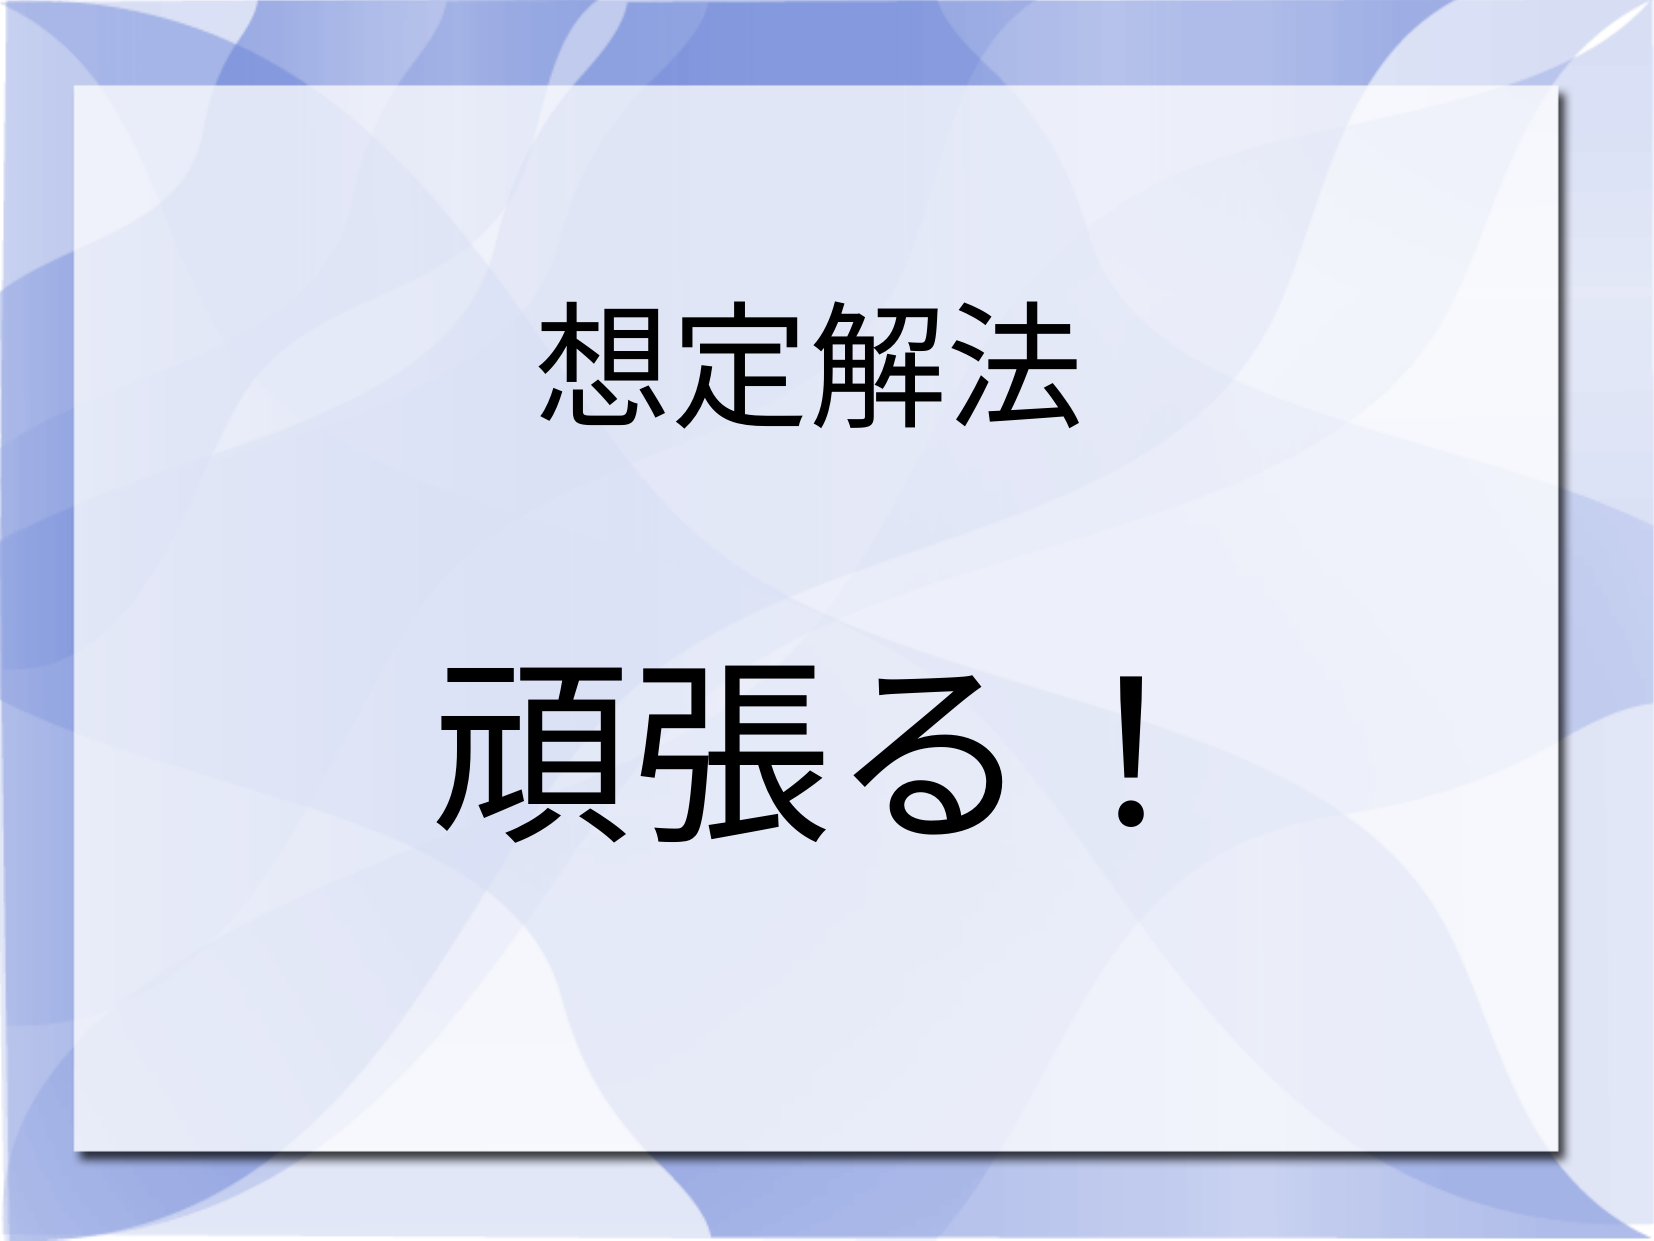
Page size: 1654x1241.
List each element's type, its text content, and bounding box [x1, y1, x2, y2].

picture [0, 0, 1654, 1241]
list 頑張る！ [129, 594, 1489, 1241]
title 想定解法 [82, 253, 1536, 461]
